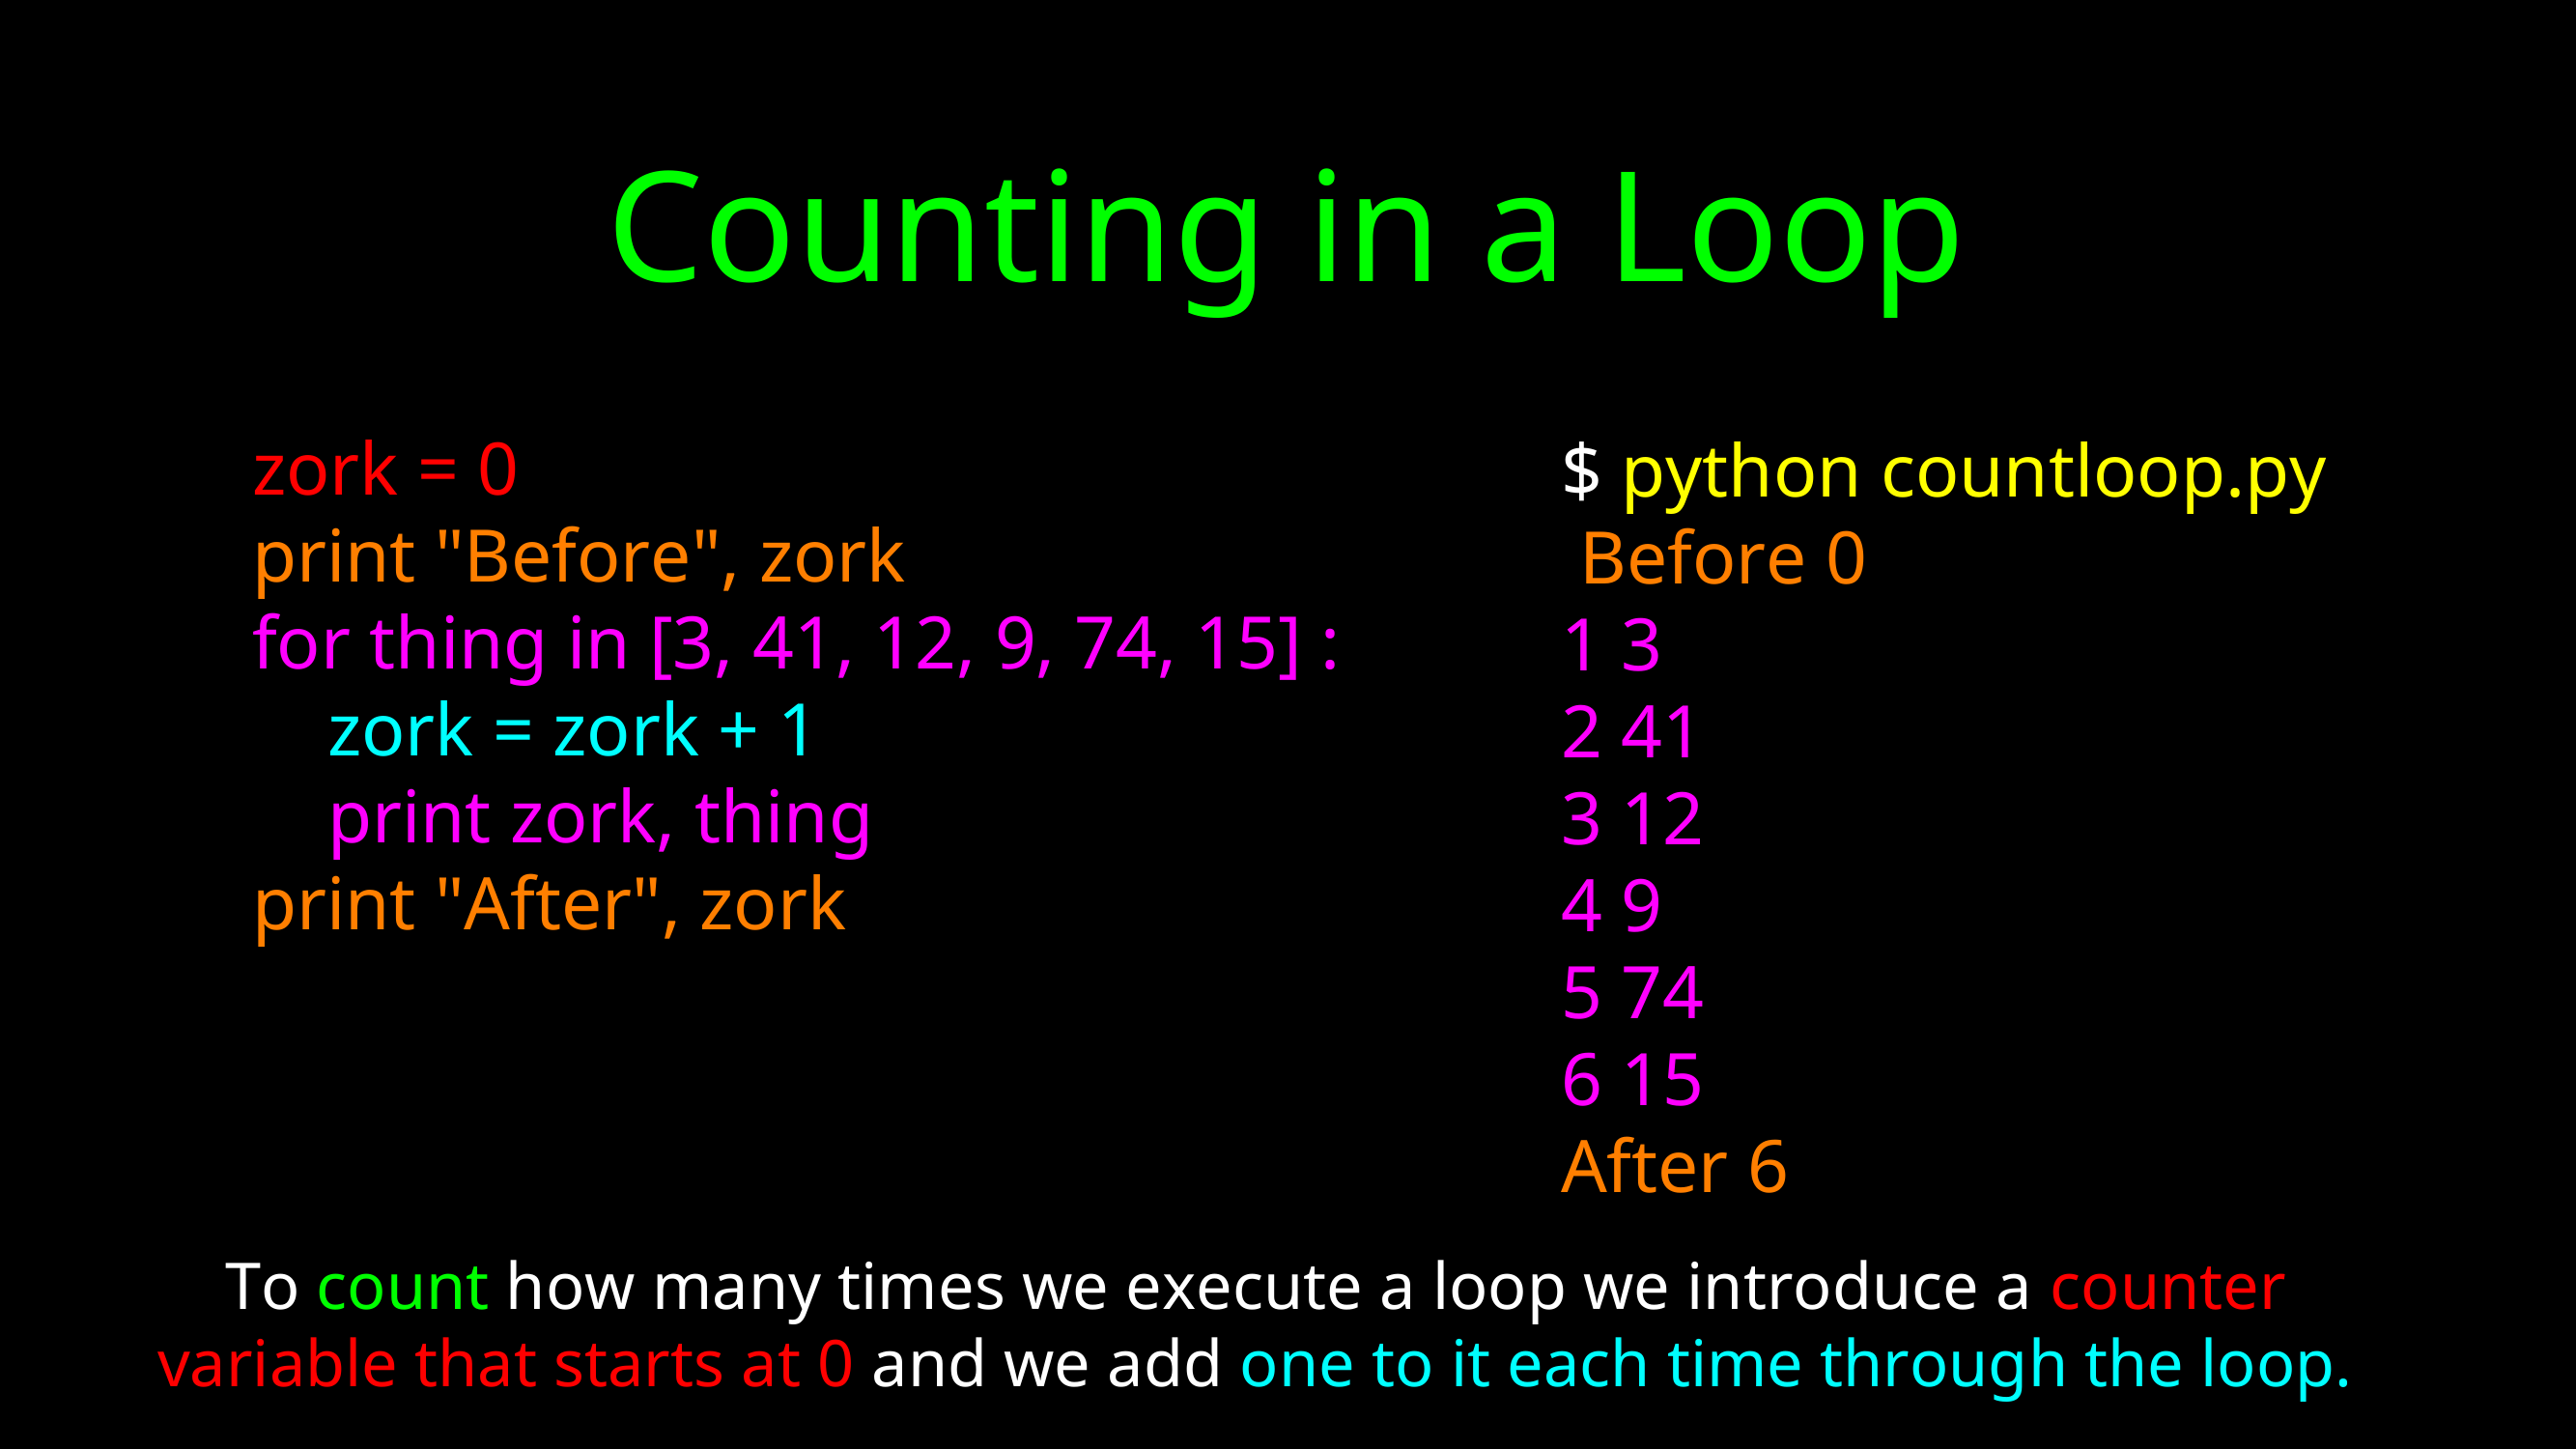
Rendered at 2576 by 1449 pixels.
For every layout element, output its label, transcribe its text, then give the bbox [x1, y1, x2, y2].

text_box zork = 0 print "Before", zork for thing in [3, 41, 12, 9, 74, 15] : zork = zork + 1 print zork, thing print "After", zork [252, 422, 1343, 945]
text_box $ python countloop.py Before 0 1 3 2 41 3 12 4 9 5 74 6 15 After 6 [1560, 424, 2328, 1208]
text_box To count how many times we execute a loop we introduce a counter variable that starts at 0 and we add one to it each time through the loop. [140, 1231, 2371, 1413]
title Counting in a Loop [183, 38, 2392, 403]
